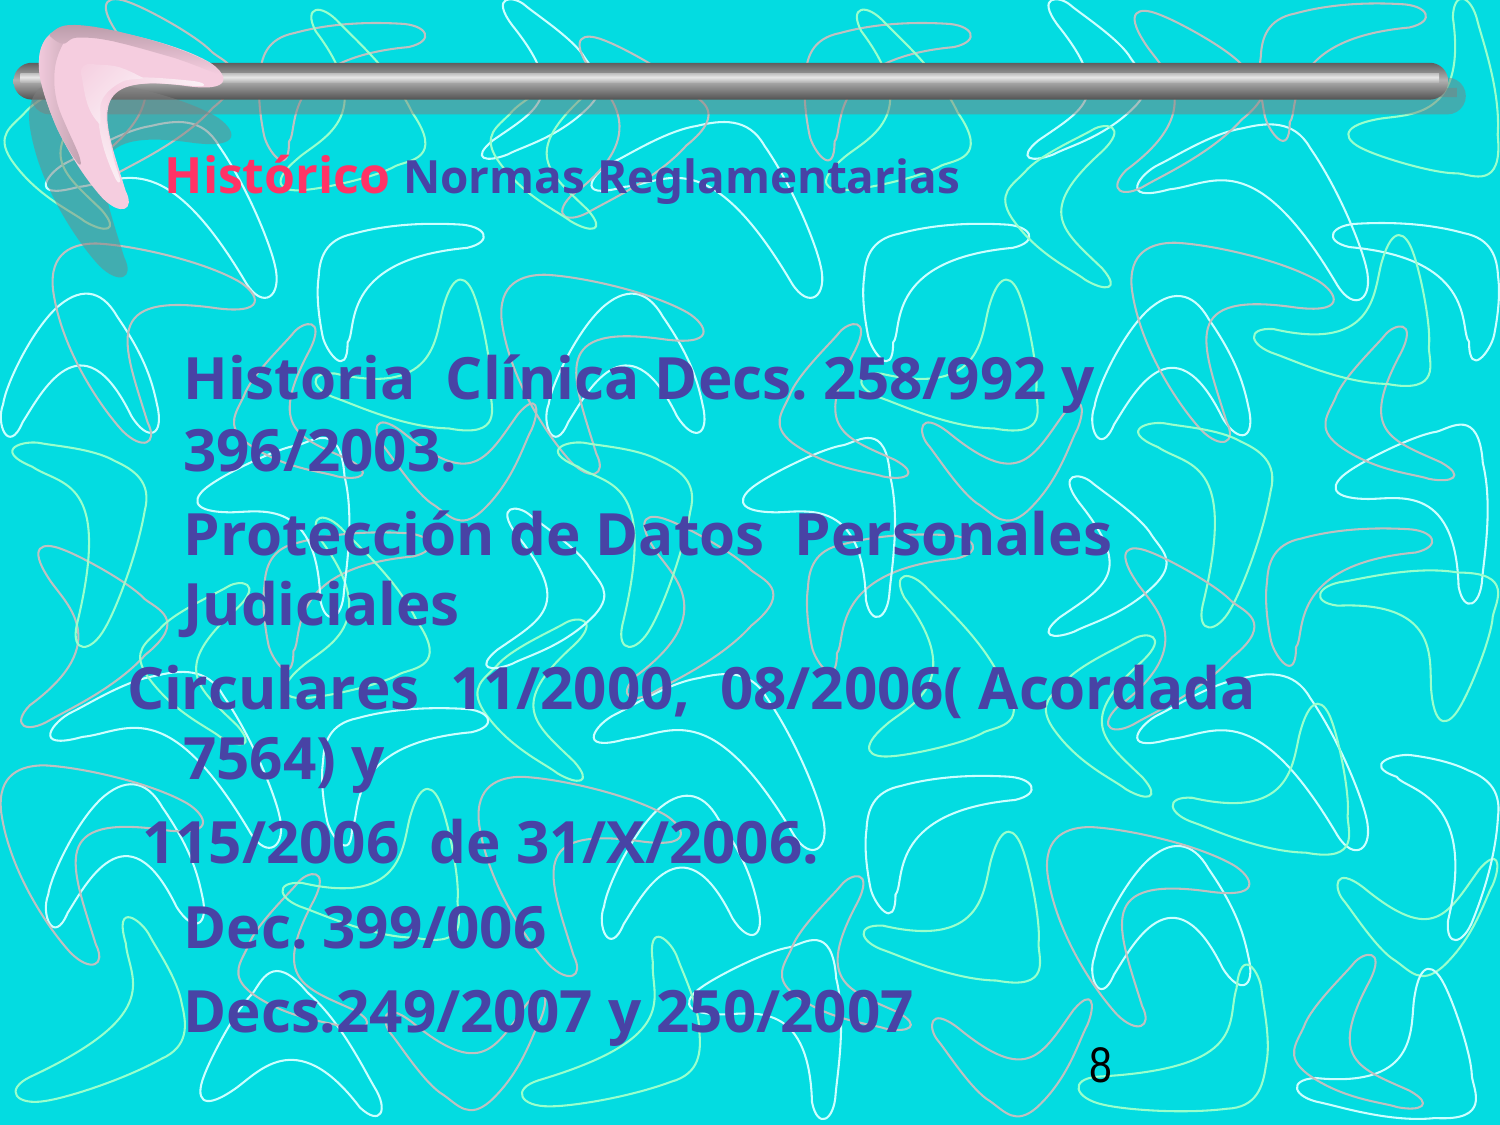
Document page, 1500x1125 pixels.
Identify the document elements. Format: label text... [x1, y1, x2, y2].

title Histórico Normas Reglamentarias [149, 46, 1400, 267]
list Historia Clínica Decs. 258/992 y 396/2003. Protección de Datos Personales Judiciales Circulares 11/2000, 08/2006( Acordada 7564) y 115/2006 de 31/X/2006. Dec. 399/006 Decs.249/2007 y 250/2007 [112, 324, 1388, 1125]
